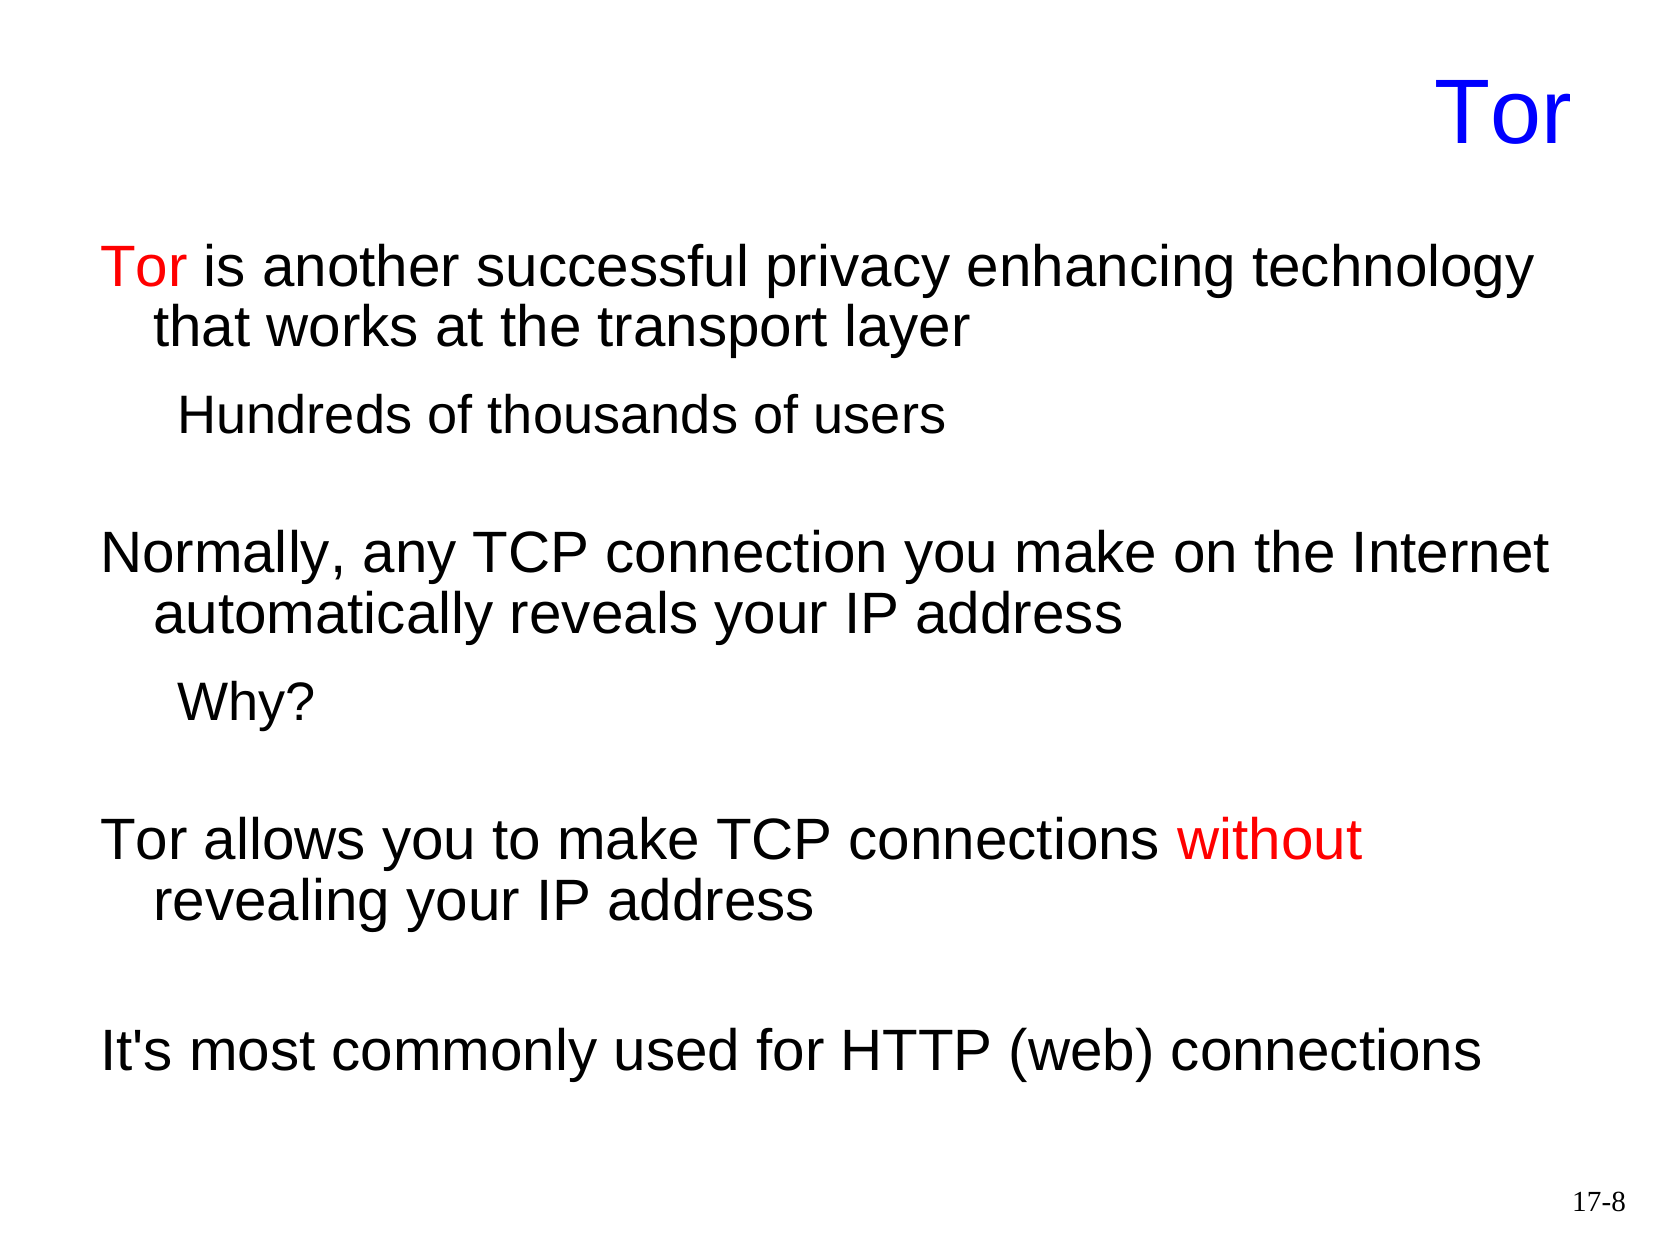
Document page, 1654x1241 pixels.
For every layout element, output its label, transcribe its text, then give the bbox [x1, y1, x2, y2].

title Tor [84, 18, 1573, 211]
list Tor is another successful privacy enhancing technology that works at the transport layer Hundreds of thousands of users Normally, any TCP connection you make on the Internet automatically reveals your IP address Why? Tor allows you to make TCP connections without revealing your IP address It's most commonly used for HTTP (web) connections [82, 237, 1571, 1156]
